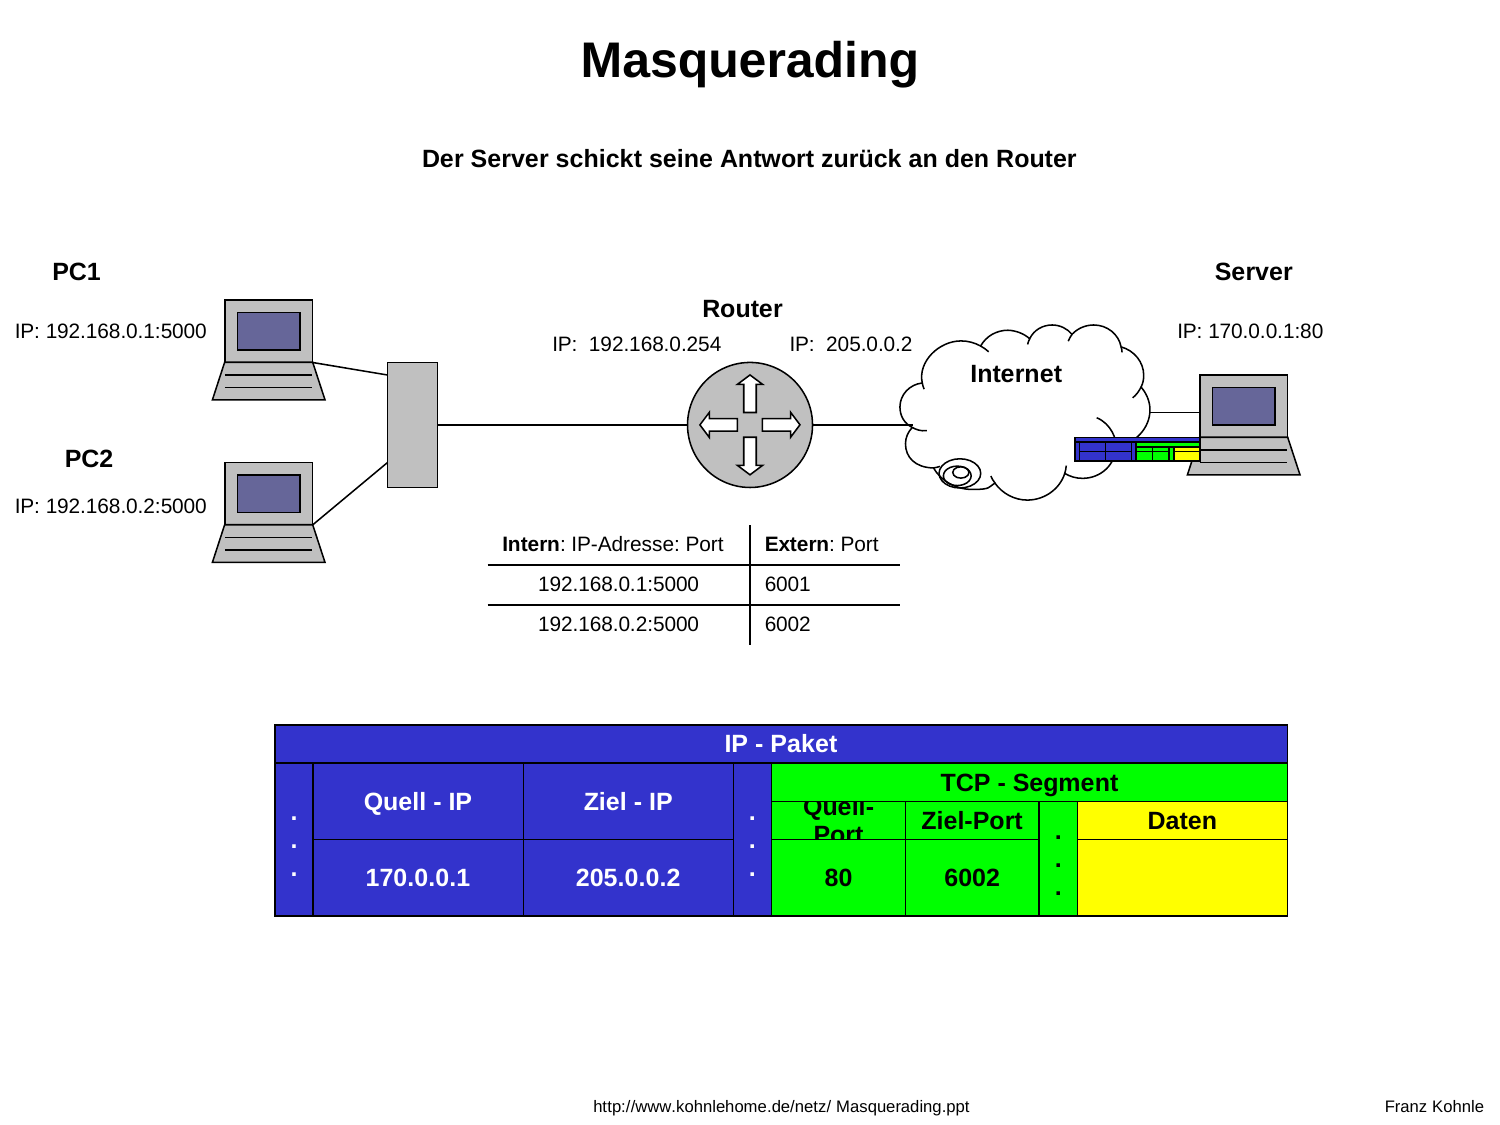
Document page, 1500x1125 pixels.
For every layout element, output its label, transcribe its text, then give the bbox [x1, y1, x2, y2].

text_box IP - Paket [274, 725, 1288, 764]
text_box 6002 [905, 839, 1040, 917]
text_box IP: 170.0.0.1:80 [1162, 312, 1339, 352]
text_box 205.0.0.2 [523, 839, 734, 916]
text_box Quell-Port [771, 802, 905, 839]
text_box Internet [899, 324, 1150, 501]
text_box Franz Kohnle [1370, 1089, 1500, 1125]
text_box PC1 [37, 249, 116, 294]
text_box 192.168.0.1:5000 [487, 565, 749, 604]
text_box [1074, 375, 1300, 475]
text_box 80 [771, 839, 905, 917]
text_box [212, 462, 325, 563]
text_box IP: 205.0.0.2 [774, 324, 928, 364]
text_box [387, 362, 438, 488]
text_box Der Server schickt seine Antwort zurück an den Router [407, 137, 1093, 181]
text_box Ziel - IP [524, 764, 734, 839]
text_box http://www.kohnlehome.de/netz/ Masquerading.ppt [578, 1089, 988, 1125]
text_box Masquerading [565, 24, 935, 97]
text_box Ziel-Port [905, 802, 1039, 839]
text_box 192.168.0.2:5000 [487, 605, 749, 645]
text_box IP: 192.168.0.254 [537, 324, 737, 364]
text_box Daten [1078, 802, 1288, 840]
text_box [212, 299, 325, 400]
text_box Quell - IP [314, 764, 524, 839]
text_box ... [1039, 802, 1078, 917]
text_box ... [734, 764, 771, 916]
text_box Server [1199, 249, 1308, 294]
text_box Extern: Port [750, 524, 901, 565]
text_box ... [275, 763, 314, 916]
text_box 6002 [751, 605, 901, 645]
text_box Router [687, 287, 798, 331]
text_box Intern: IP-Adresse: Port [487, 524, 750, 564]
text_box TCP - Segment [771, 763, 1288, 802]
text_box IP: 192.168.0.1:5000 [0, 312, 222, 352]
text_box 170.0.0.1 [313, 839, 523, 916]
text_box IP: 192.168.0.2:5000 [0, 487, 222, 527]
text_box [1078, 840, 1288, 916]
text_box [687, 362, 813, 488]
text_box PC2 [50, 437, 129, 481]
text_box 6001 [751, 565, 901, 605]
